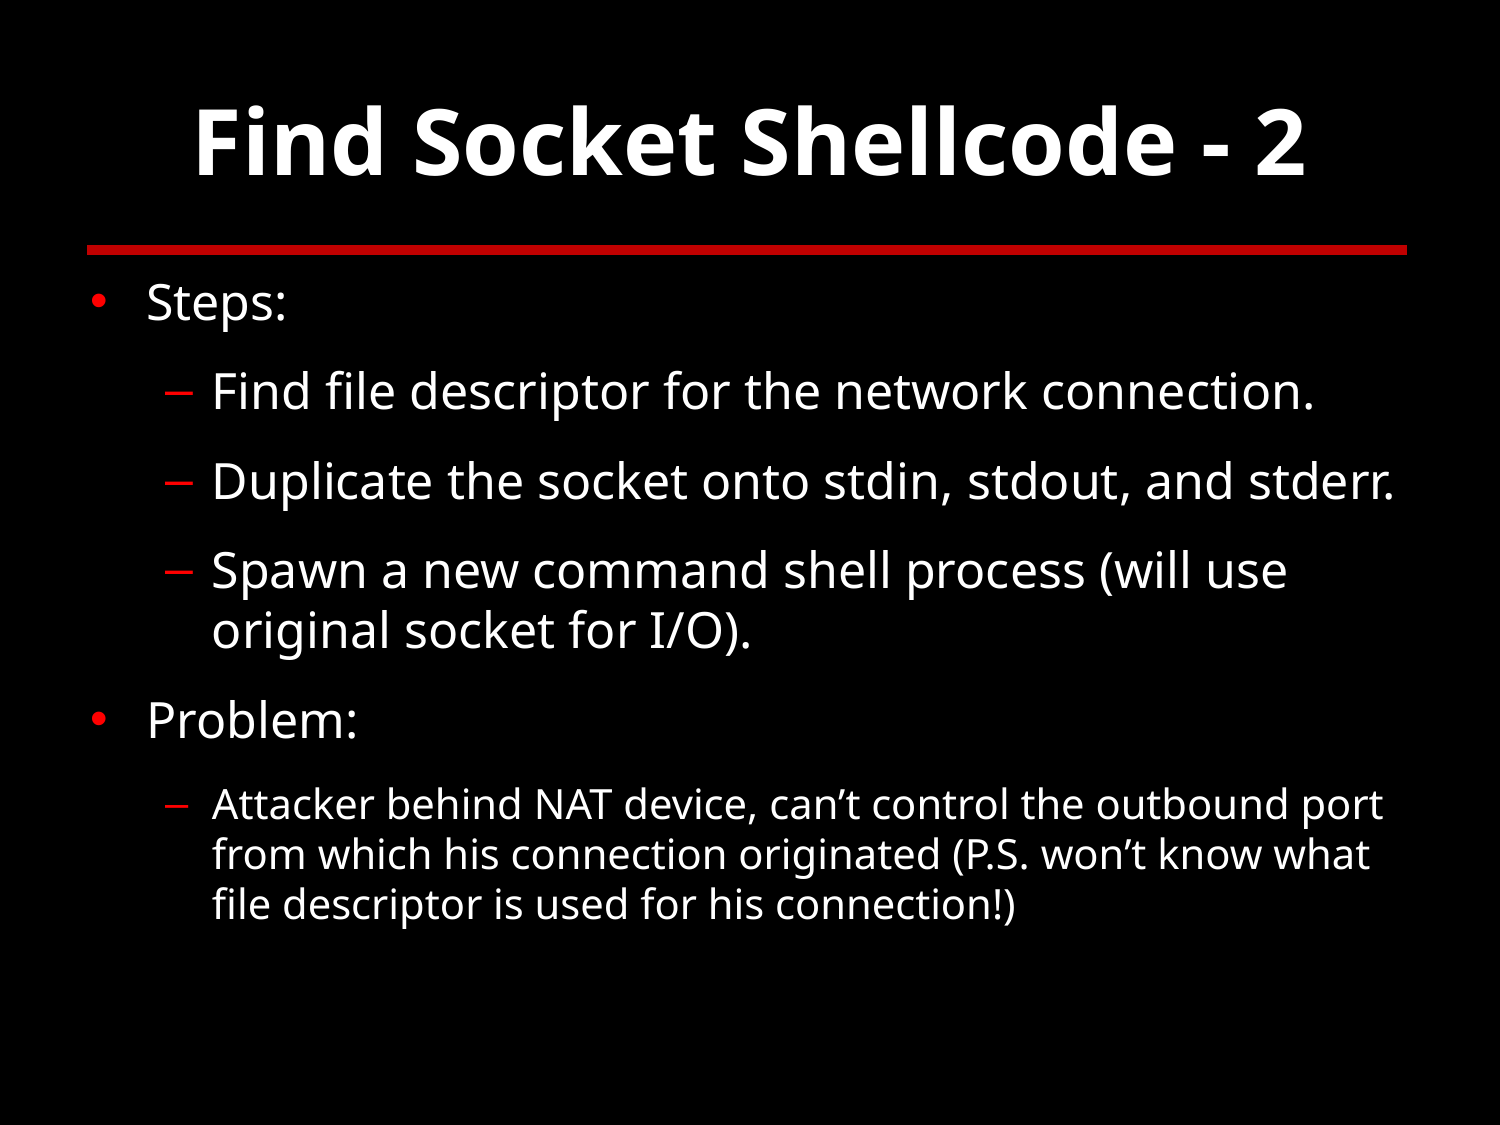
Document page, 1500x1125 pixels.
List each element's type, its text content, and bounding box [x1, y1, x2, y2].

title Find Socket Shellcode - 2 [75, 45, 1425, 233]
list Steps: Find file descriptor for the network connection. Duplicate the socket onto stdin, stdout, and stderr. Spawn a new command shell process (will use original socket for I/O). Problem: Attacker behind NAT device, can’t control the outbound port from which his connection originated (P.S. won’t know what file descriptor is used for his connection!) [75, 262, 1425, 1005]
